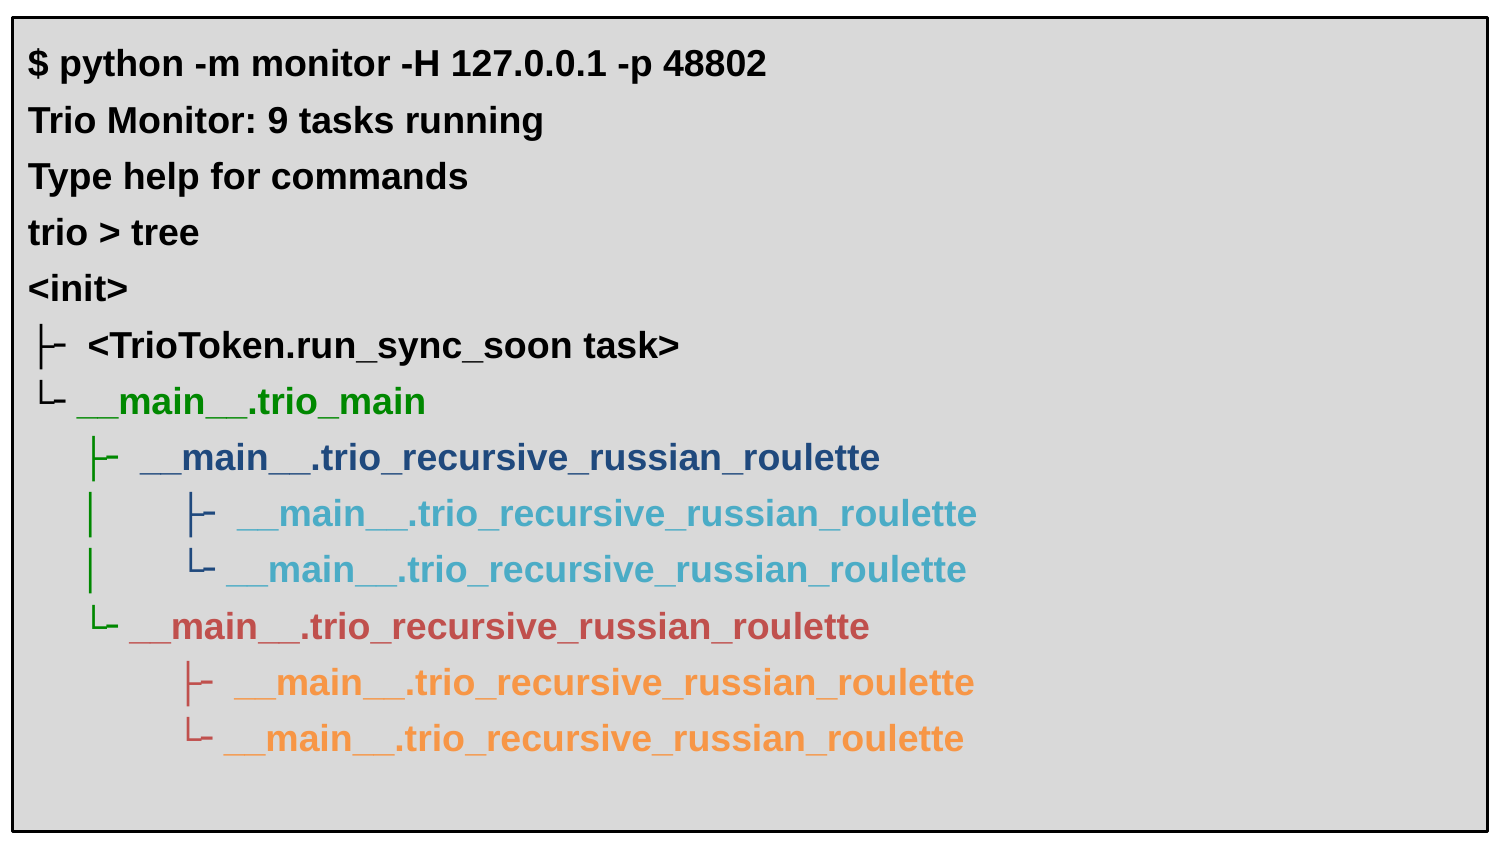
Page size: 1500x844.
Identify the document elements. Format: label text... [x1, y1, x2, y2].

text_box $ python -m monitor -H 127.0.0.1 -p 48802 Trio Monitor: 9 tasks running Type help for commands trio > tree <init> ├╴ <TrioToken.run_sync_soon task> └╴__main__.trio_main ├╴ __main__.trio_recursive_russian_roulette │ ├╴ __main__.trio_recursive_russian_roulette │ └╴__main__.trio_recursive_russian_roulette └╴__main__.trio_recursive_russian_roulette ├╴ __main__.trio_recursive_russian_roulette └╴__main__.trio_recursive_russian_roulette [12, 17, 1488, 832]
